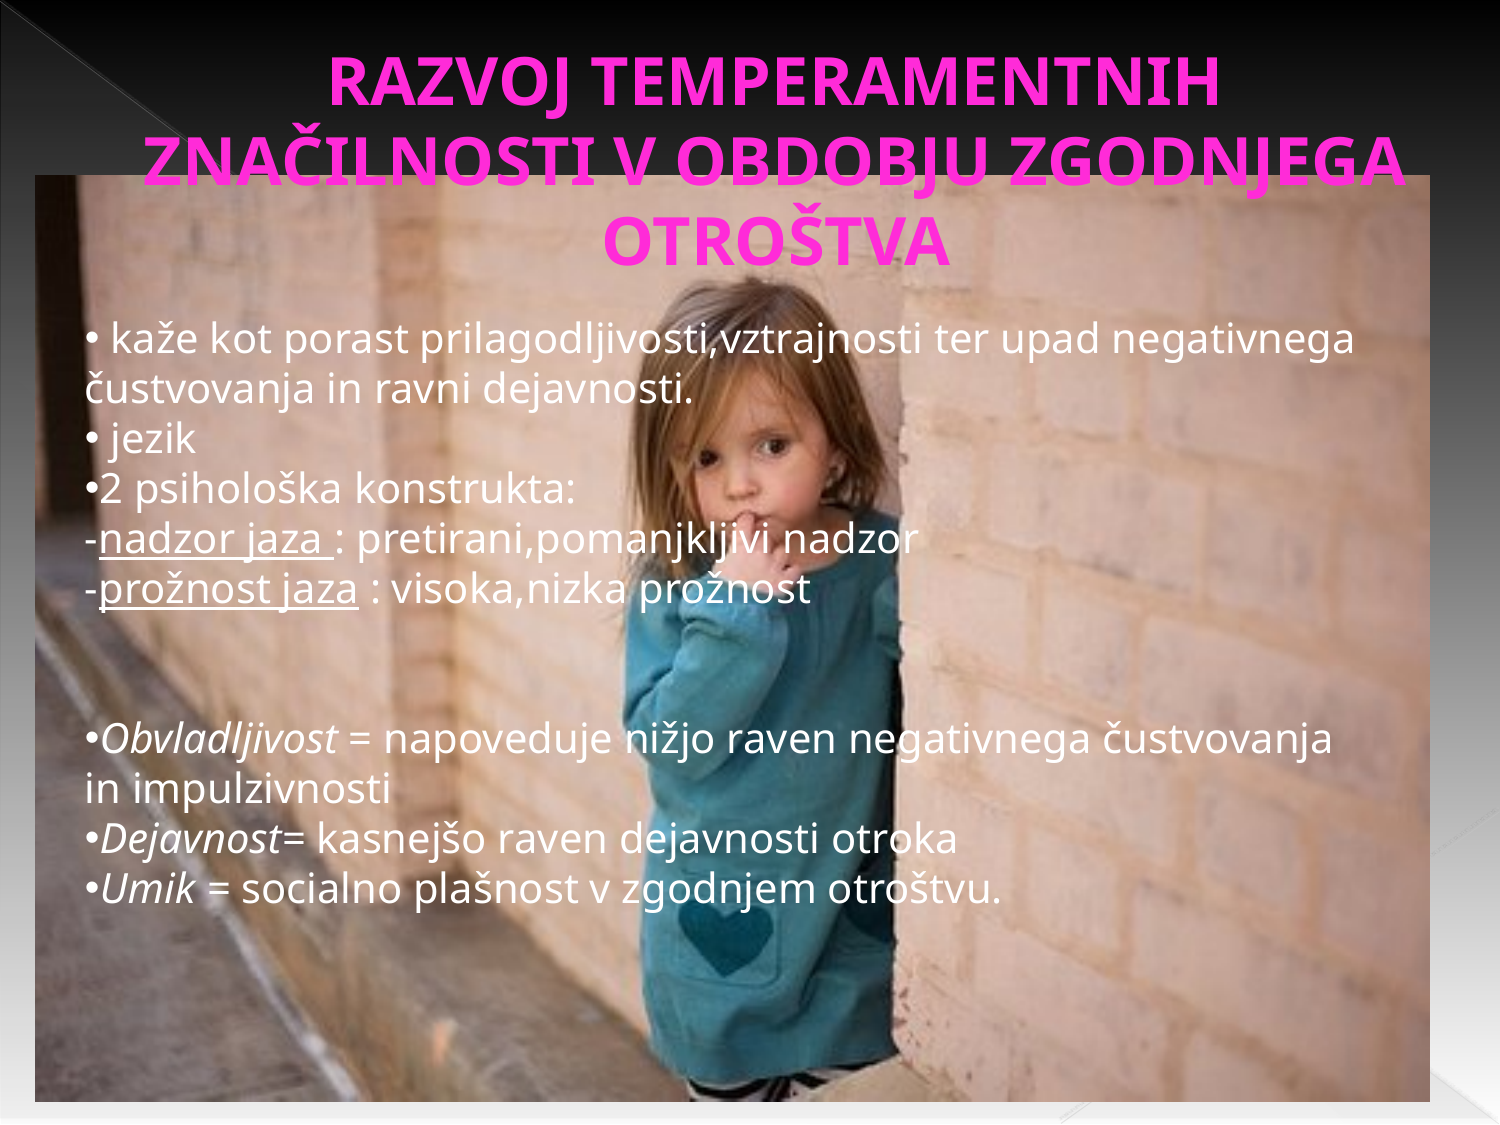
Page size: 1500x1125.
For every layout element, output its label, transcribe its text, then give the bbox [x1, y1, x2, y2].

picture [35, 175, 1430, 1102]
title RAZVOJ TEMPERAMENTNIH ZNAČILNOSTI V OBDOBJU ZGODNJEGA OTROŠTVA [46, 43, 1425, 274]
text_box kaže kot porast prilagodljivosti,vztrajnosti ter upad negativnega čustvovanja in ravni dejavnosti. jezik 2 psihološka konstrukta: -nadzor jaza : pretirani,pomanjkljivi nadzor -prožnost jaza : visoka,nizka prožnost Obvladljivost = napoveduje nižjo raven negativnega čustvovanja in impulzivnosti Dejavnost= kasnejšo raven dejavnosti otroka Umik = socialno plašnost v zgodnjem otroštvu. [70, 304, 1383, 1010]
